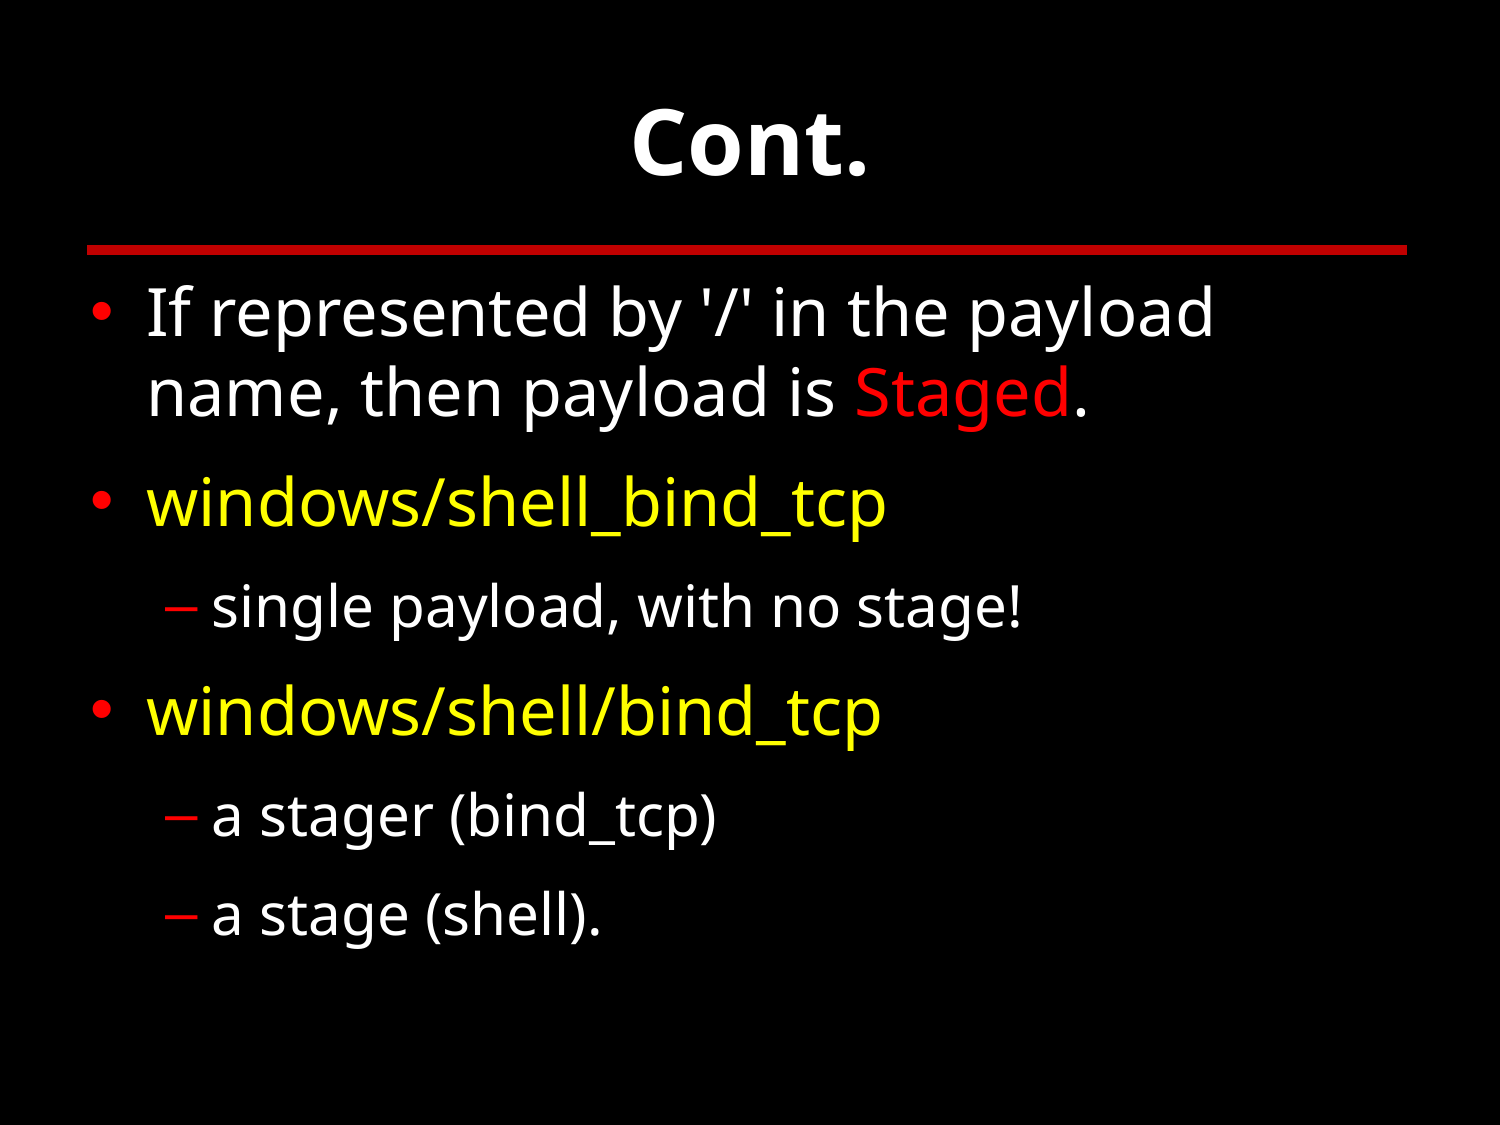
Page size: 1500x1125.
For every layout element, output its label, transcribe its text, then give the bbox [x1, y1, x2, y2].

list If represented by '/' in the payload name, then payload is Staged. windows/shell_bind_tcp single payload, with no stage! windows/shell/bind_tcp a stager (bind_tcp) a stage (shell). [75, 262, 1425, 1005]
title Cont. [75, 45, 1425, 233]
